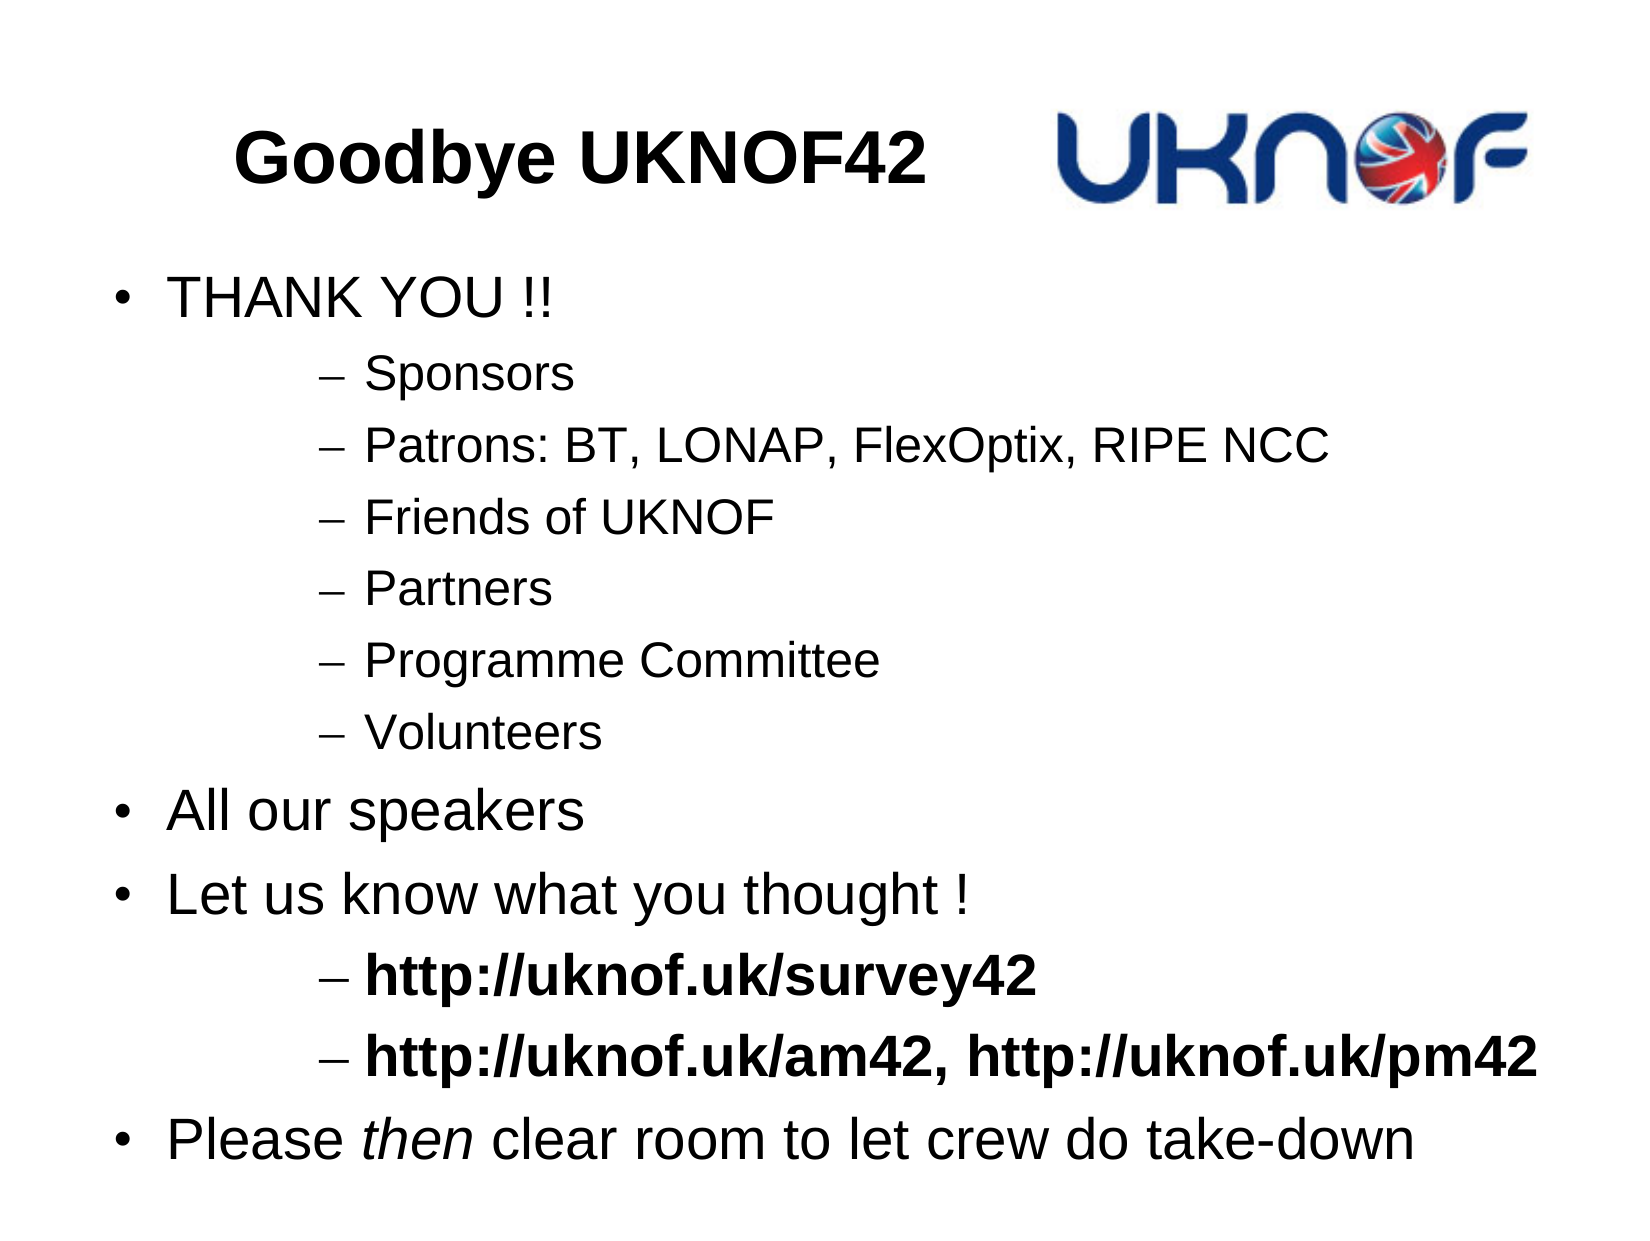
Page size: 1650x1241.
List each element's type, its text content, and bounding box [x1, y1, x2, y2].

picture [1050, 93, 1536, 225]
title Goodbye UKNOF42 [123, 37, 1013, 264]
list THANK YOU !! Sponsors Patrons: BT, LONAP, FlexOptix, RIPE NCC Friends of UKNOF Partners Programme Committee Volunteers All our speakers Let us know what you thought ! http://uknof.uk/survey42 http://uknof.uk/am42, http://uknof.uk/pm42 Please then clear room to let crew do take-down [112, 264, 1576, 1184]
